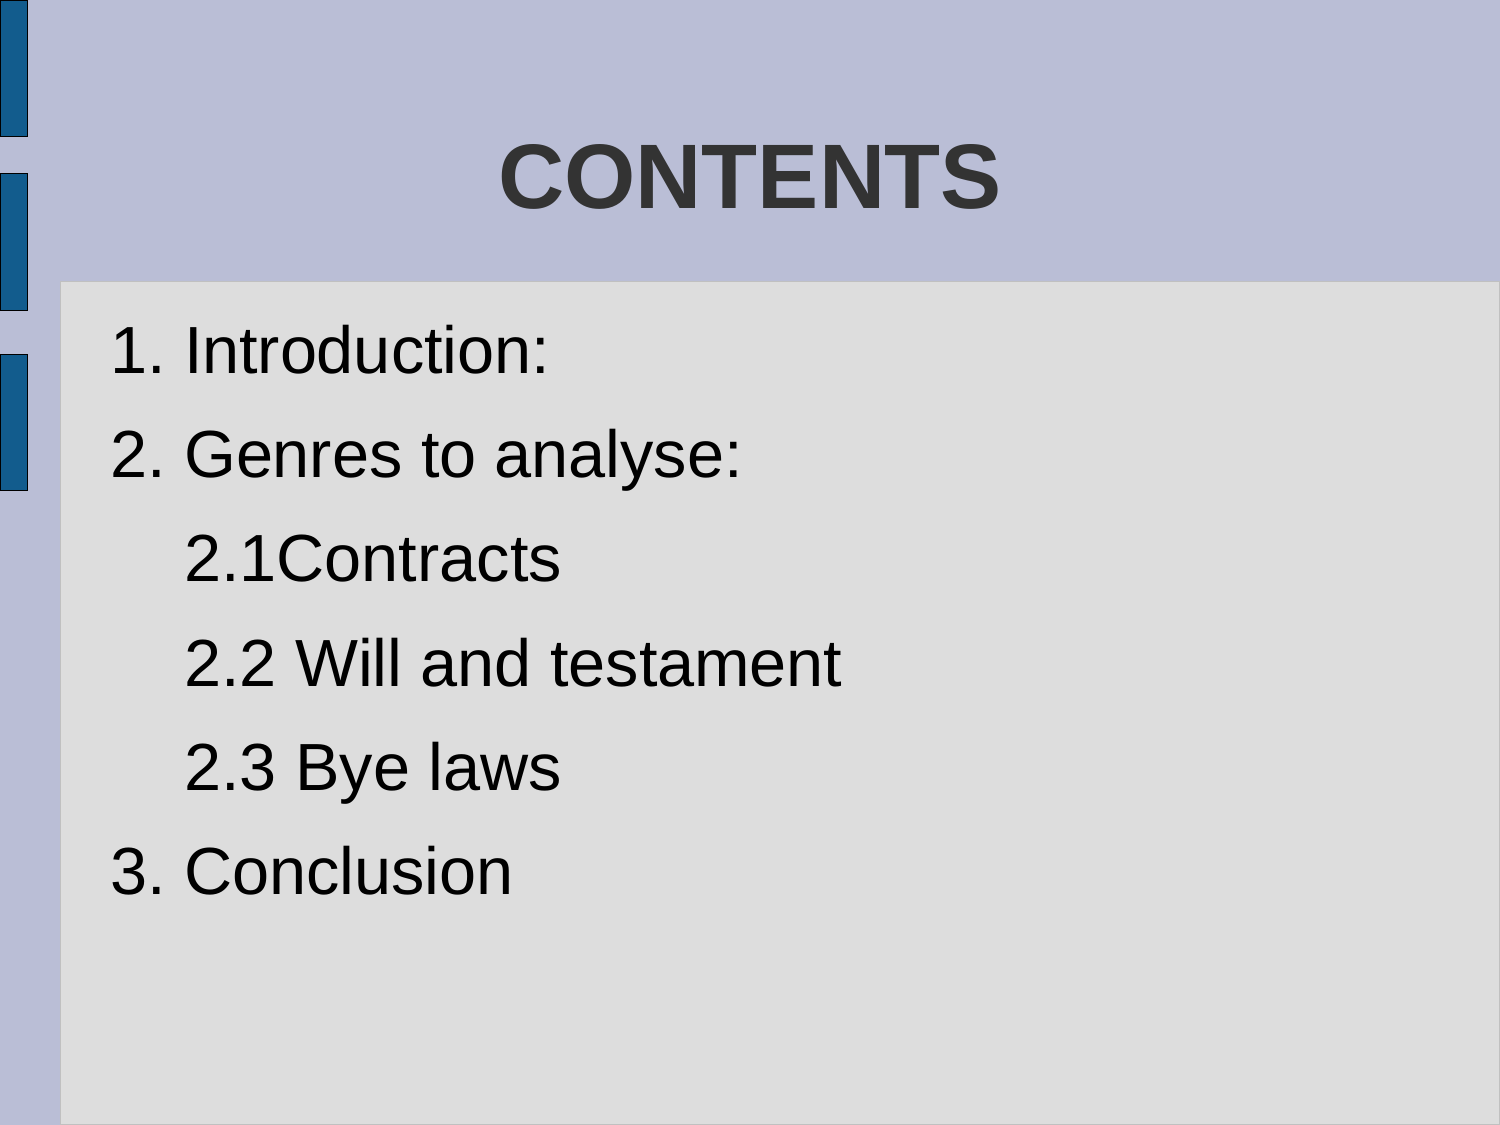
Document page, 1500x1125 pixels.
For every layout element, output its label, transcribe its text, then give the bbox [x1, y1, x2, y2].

list 1. Introduction: 2. Genres to analyse: 2.1Contracts 2.2 Will and testament 2.3 Bye laws 3. Conclusion [110, 312, 1392, 1007]
title CONTENTS [110, 82, 1392, 271]
